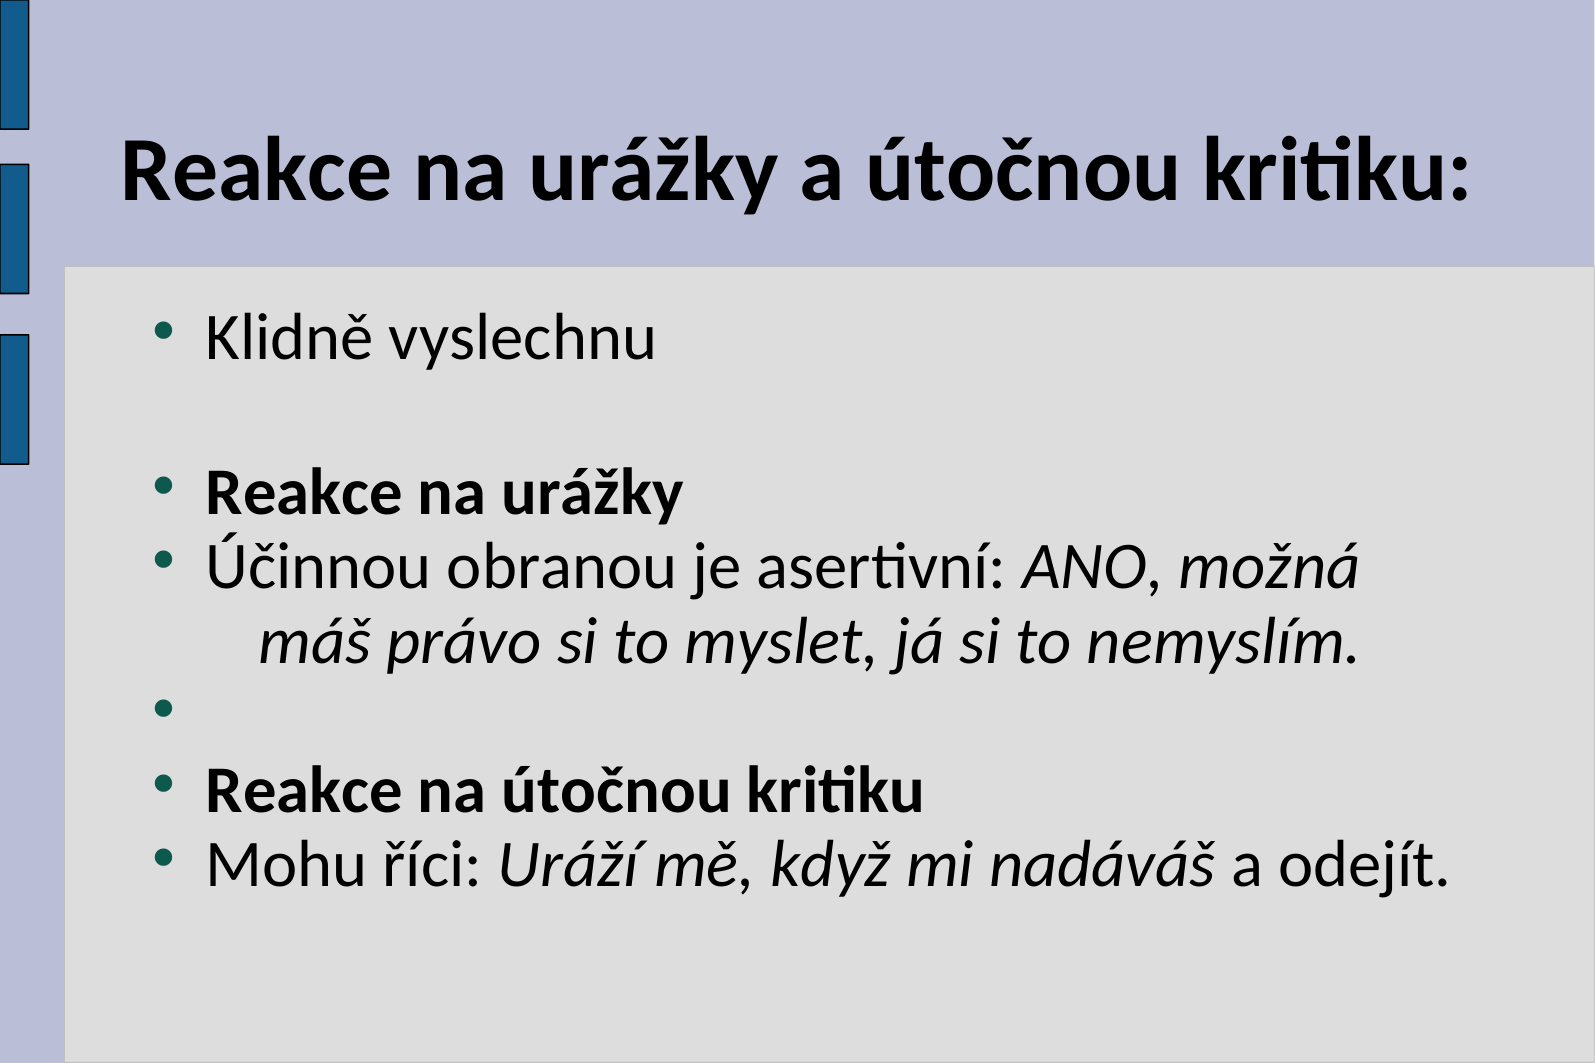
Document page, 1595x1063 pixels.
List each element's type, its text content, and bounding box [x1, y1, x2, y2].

list Klidně vyslechnu Reakce na urážky Účinnou obranou je asertivní: ANO, možná máš právo si to myslet, já si to nemyslím. Reakce na útočnou kritiku Mohu říci: Uráží mě, když mi nadáváš a odejít. [117, 295, 1479, 969]
title Reakce na urážky a útočnou kritiku: [117, 64, 1479, 270]
